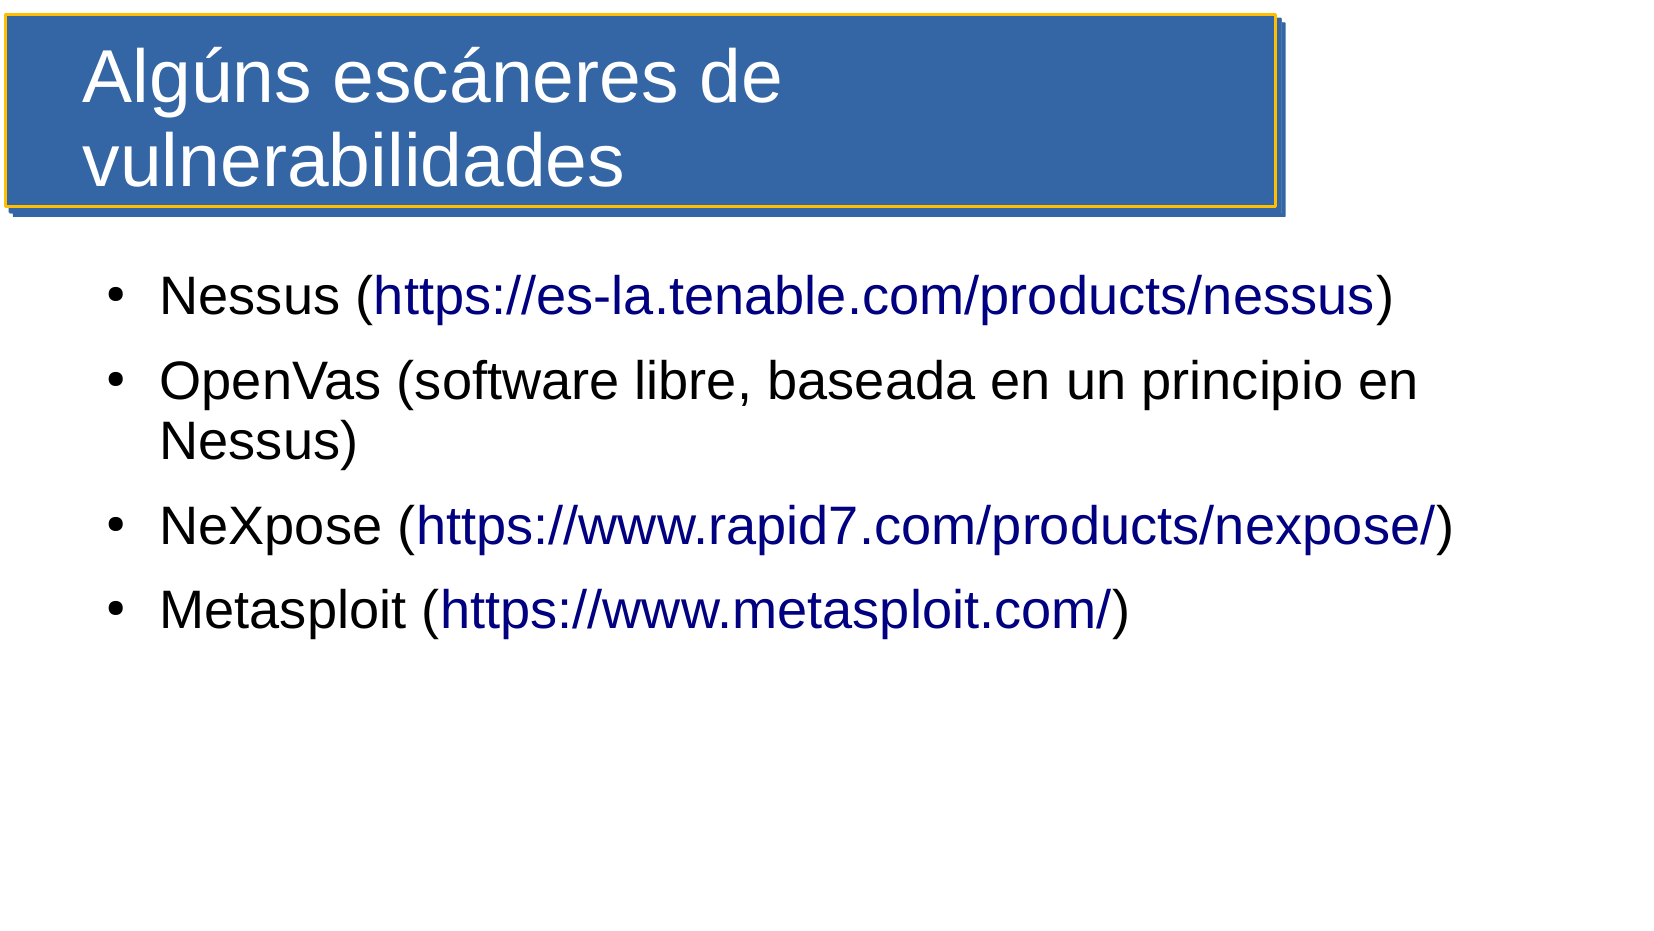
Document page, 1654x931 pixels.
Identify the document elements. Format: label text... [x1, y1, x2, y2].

title Algúns escáneres de vulnerabilidades [82, 34, 1235, 203]
list Nessus (https://es-la.tenable.com/products/nessus) OpenVas (software libre, baseada en un principio en Nessus) NeXpose (https://www.rapid7.com/products/nexpose/) Metasploit (https://www.metasploit.com/) [88, 265, 1565, 827]
